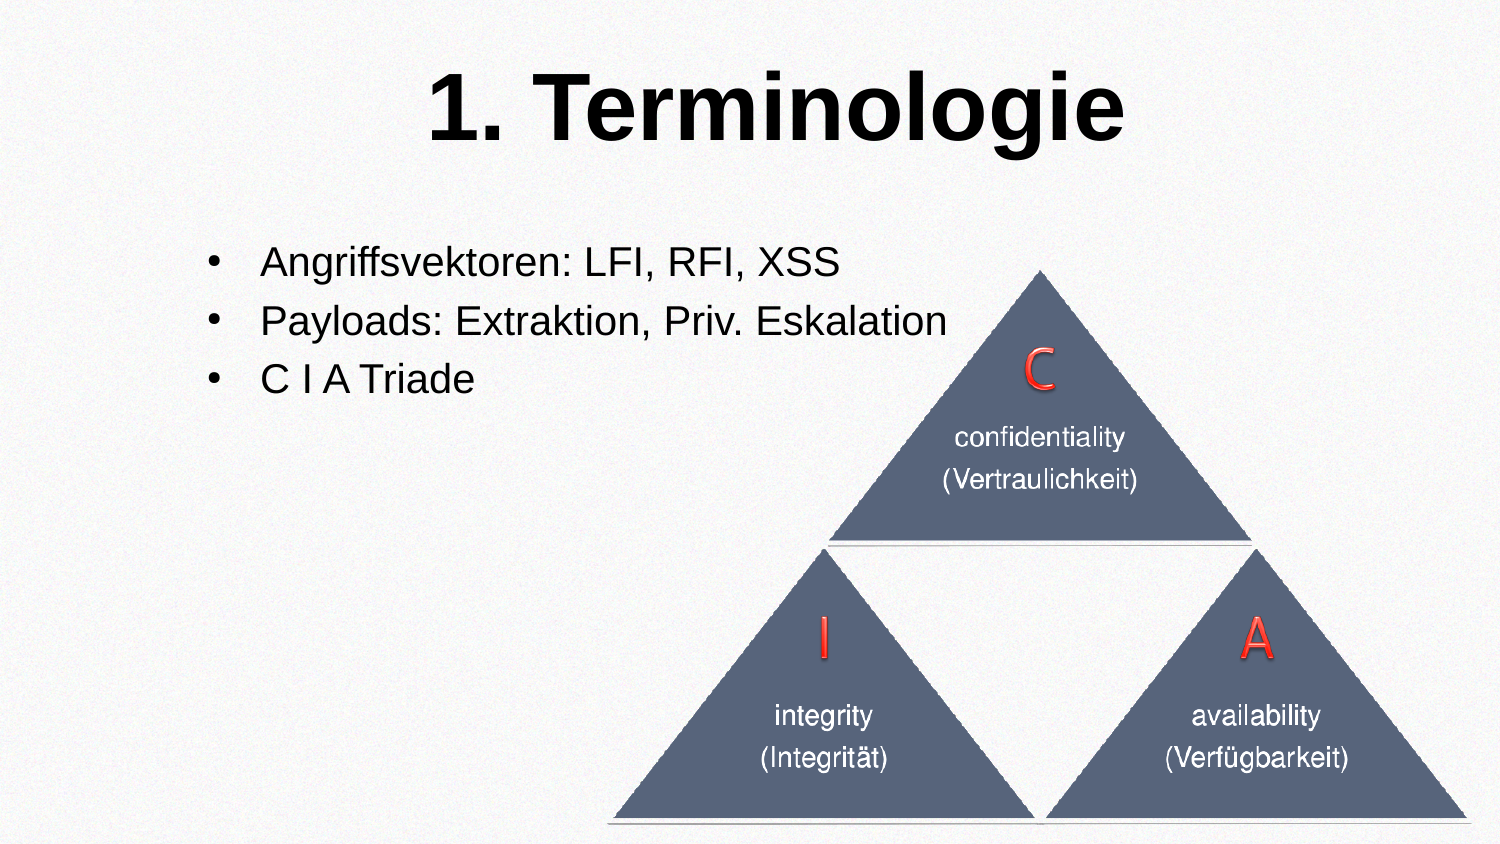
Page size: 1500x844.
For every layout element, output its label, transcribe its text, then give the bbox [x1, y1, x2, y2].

list Angriffsvektoren: LFI, RFI, XSS Payloads: Extraktion, Priv. Eskalation C I A Triade [189, 238, 604, 670]
picture [0, 0, 1500, 844]
title 1. Terminologie [189, 53, 1365, 161]
